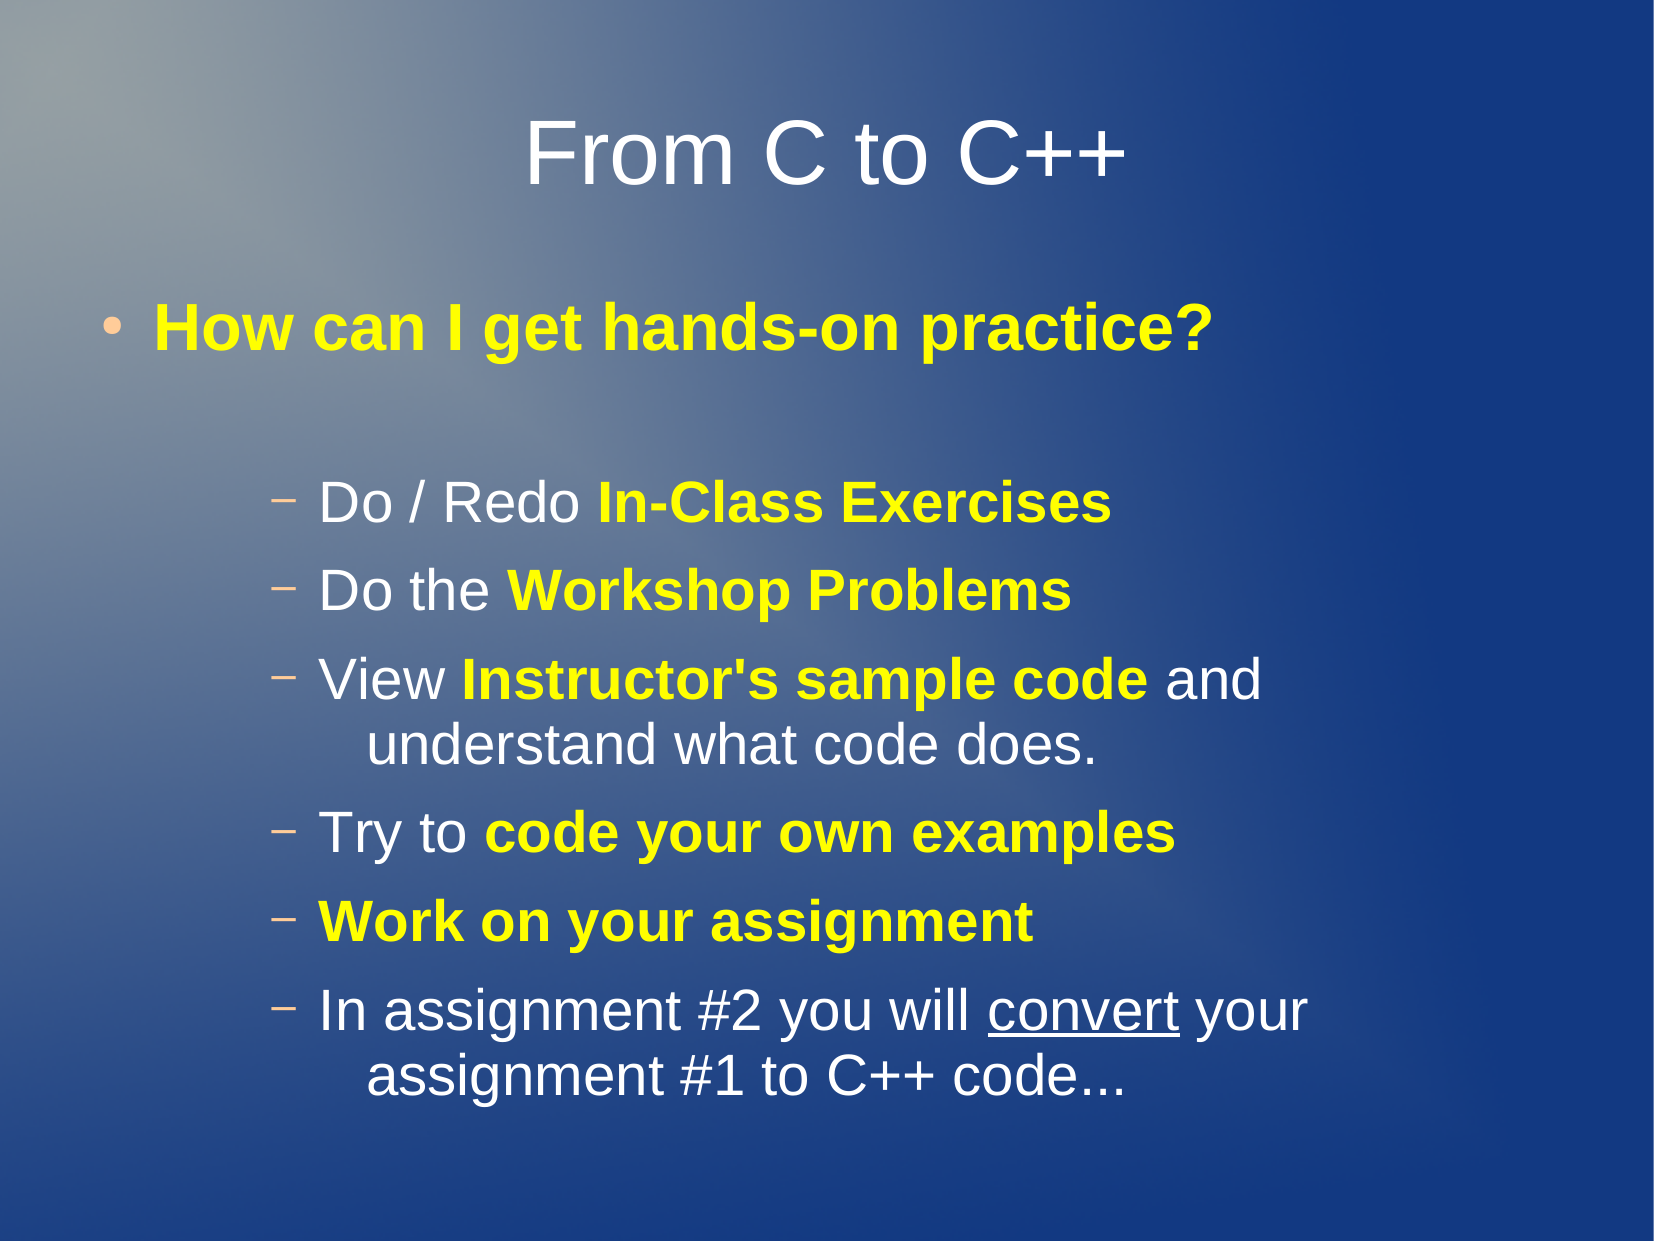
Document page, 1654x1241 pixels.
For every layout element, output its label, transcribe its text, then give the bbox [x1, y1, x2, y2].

picture [0, 0, 1654, 1241]
list How can I get hands-on practice? Do / Redo In-Class Exercises Do the Workshop Problems View Instructor's sample code and understand what code does. Try to code your own examples Work on your assignment In assignment #2 you will convert your assignment #1 to C++ code... [82, 290, 1571, 1115]
title From C to C++ [82, 56, 1571, 250]
